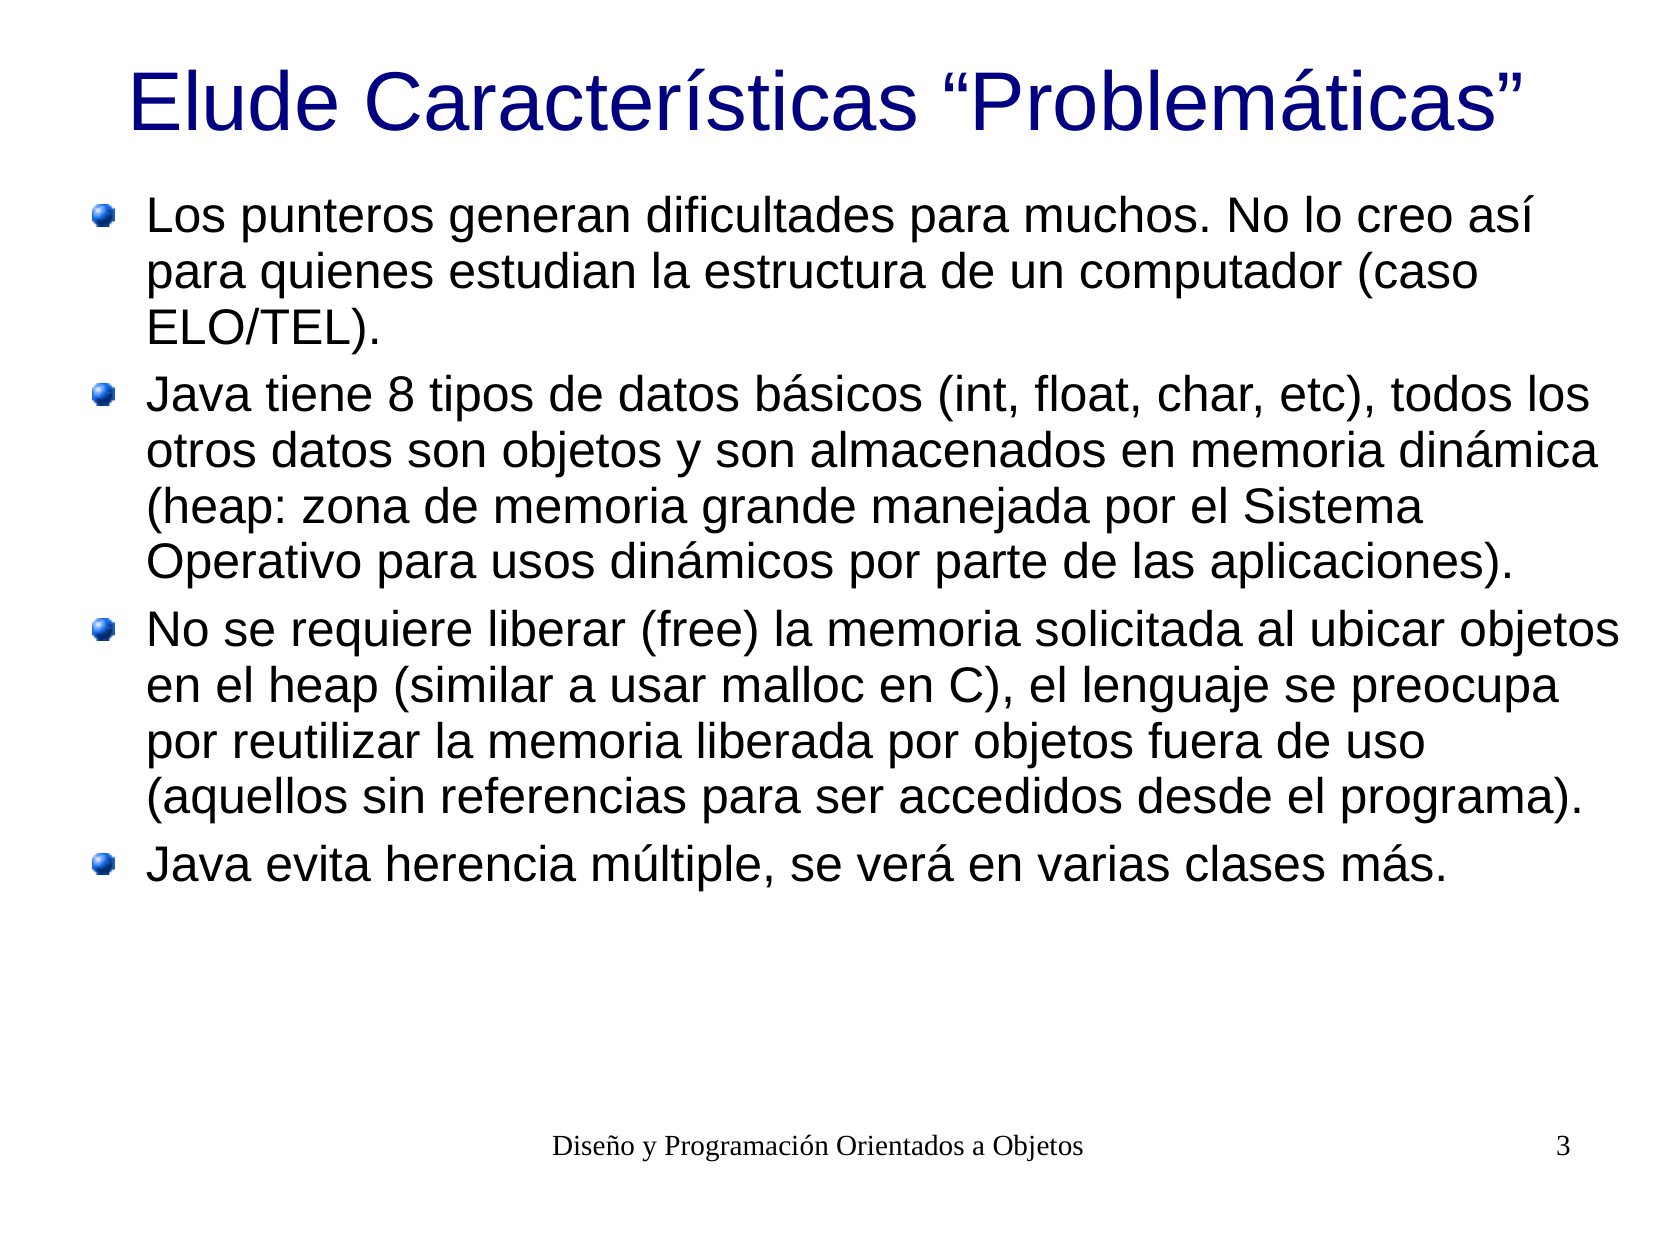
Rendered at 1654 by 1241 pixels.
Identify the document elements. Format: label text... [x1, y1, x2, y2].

list Los punteros generan dificultades para muchos. No lo creo así para quienes estudian la estructura de un computador (caso ELO/TEL). Java tiene 8 tipos de datos básicos (int, float, char, etc), todos los otros datos son objetos y son almacenados en memoria dinámica (heap: zona de memoria grande manejada por el Sistema Operativo para usos dinámicos por parte de las aplicaciones). No se requiere liberar (free) la memoria solicitada al ubicar objetos en el heap (similar a usar malloc en C), el lenguaje se preocupa por reutilizar la memoria liberada por objetos fuera de uso (aquellos sin referencias para ser accedidos desde el programa). Java evita herencia múltiple, se verá en varias clases más. [75, 187, 1643, 1141]
title Elude Características “Problemáticas” [82, 49, 1571, 154]
